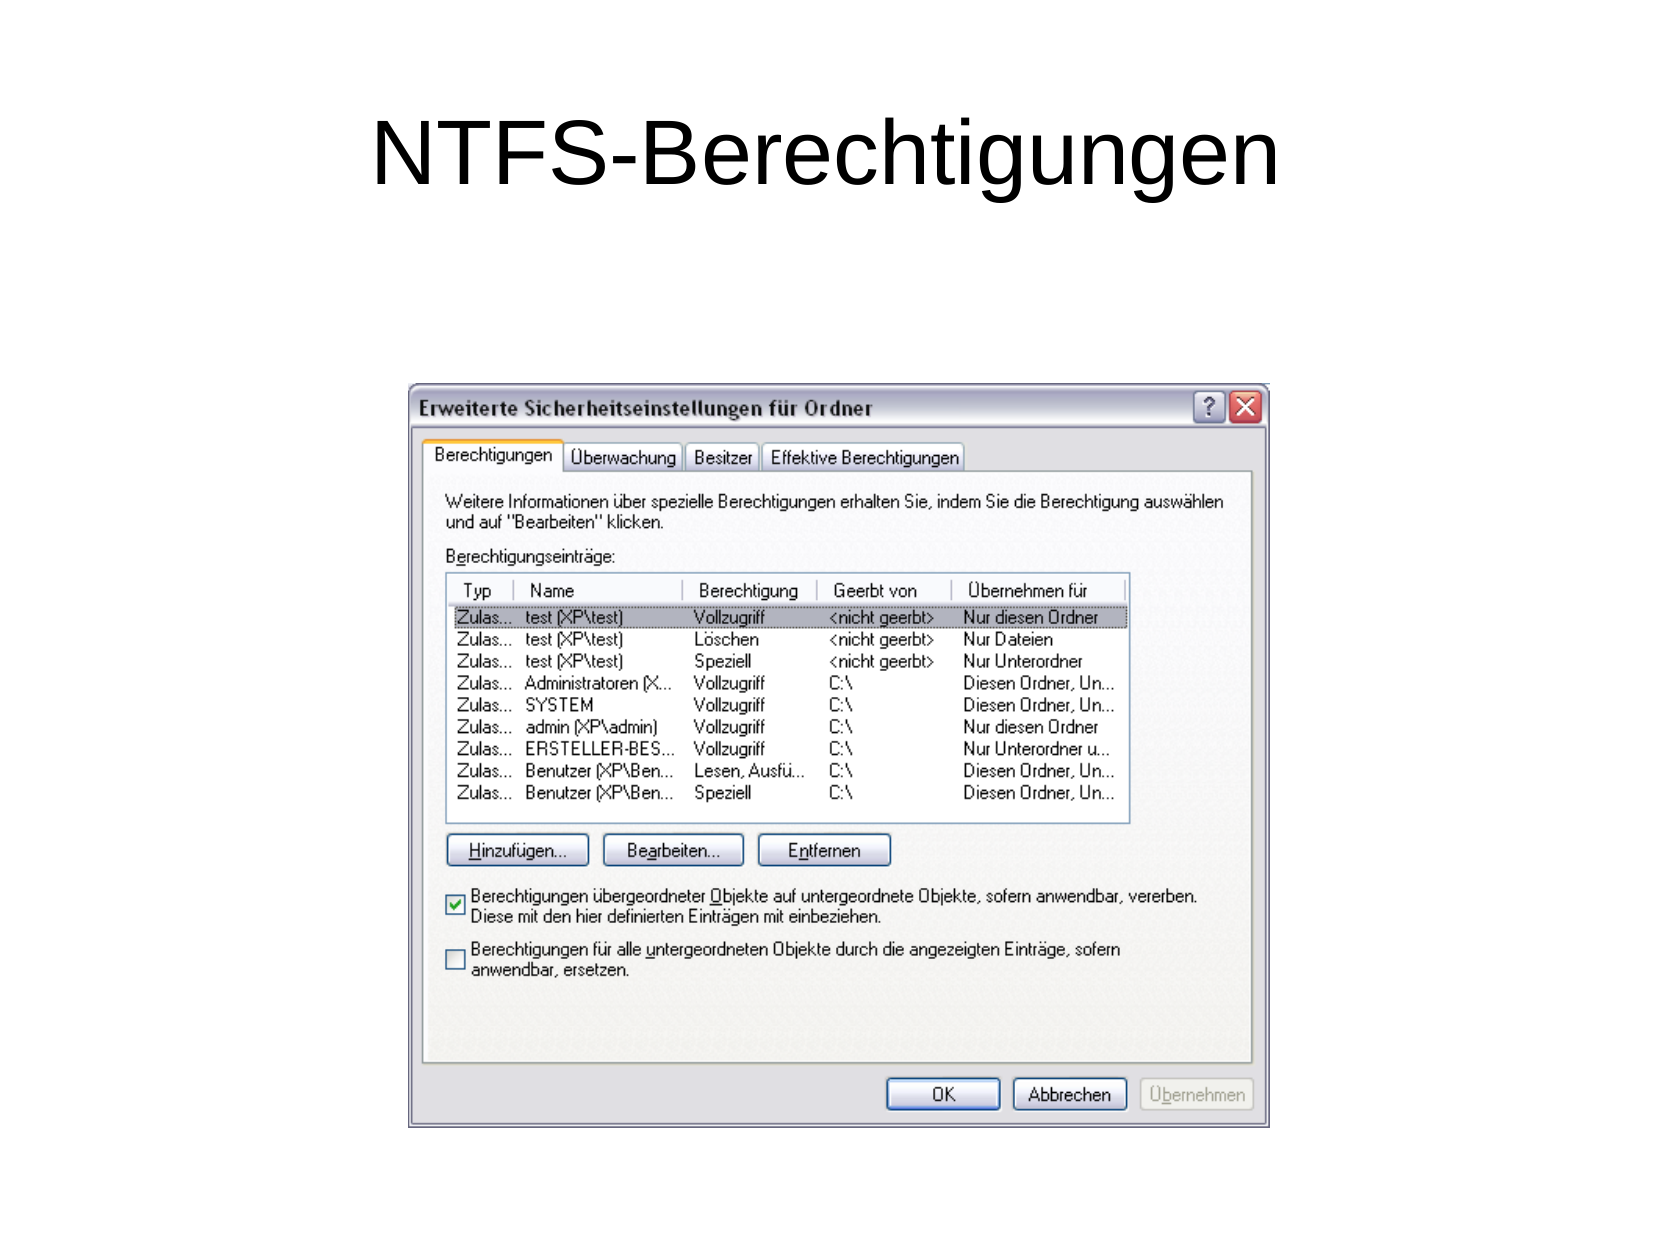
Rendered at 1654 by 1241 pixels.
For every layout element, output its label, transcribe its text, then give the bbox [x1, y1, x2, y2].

title NTFS-Berechtigungen [82, 56, 1571, 250]
picture [408, 383, 1270, 1128]
